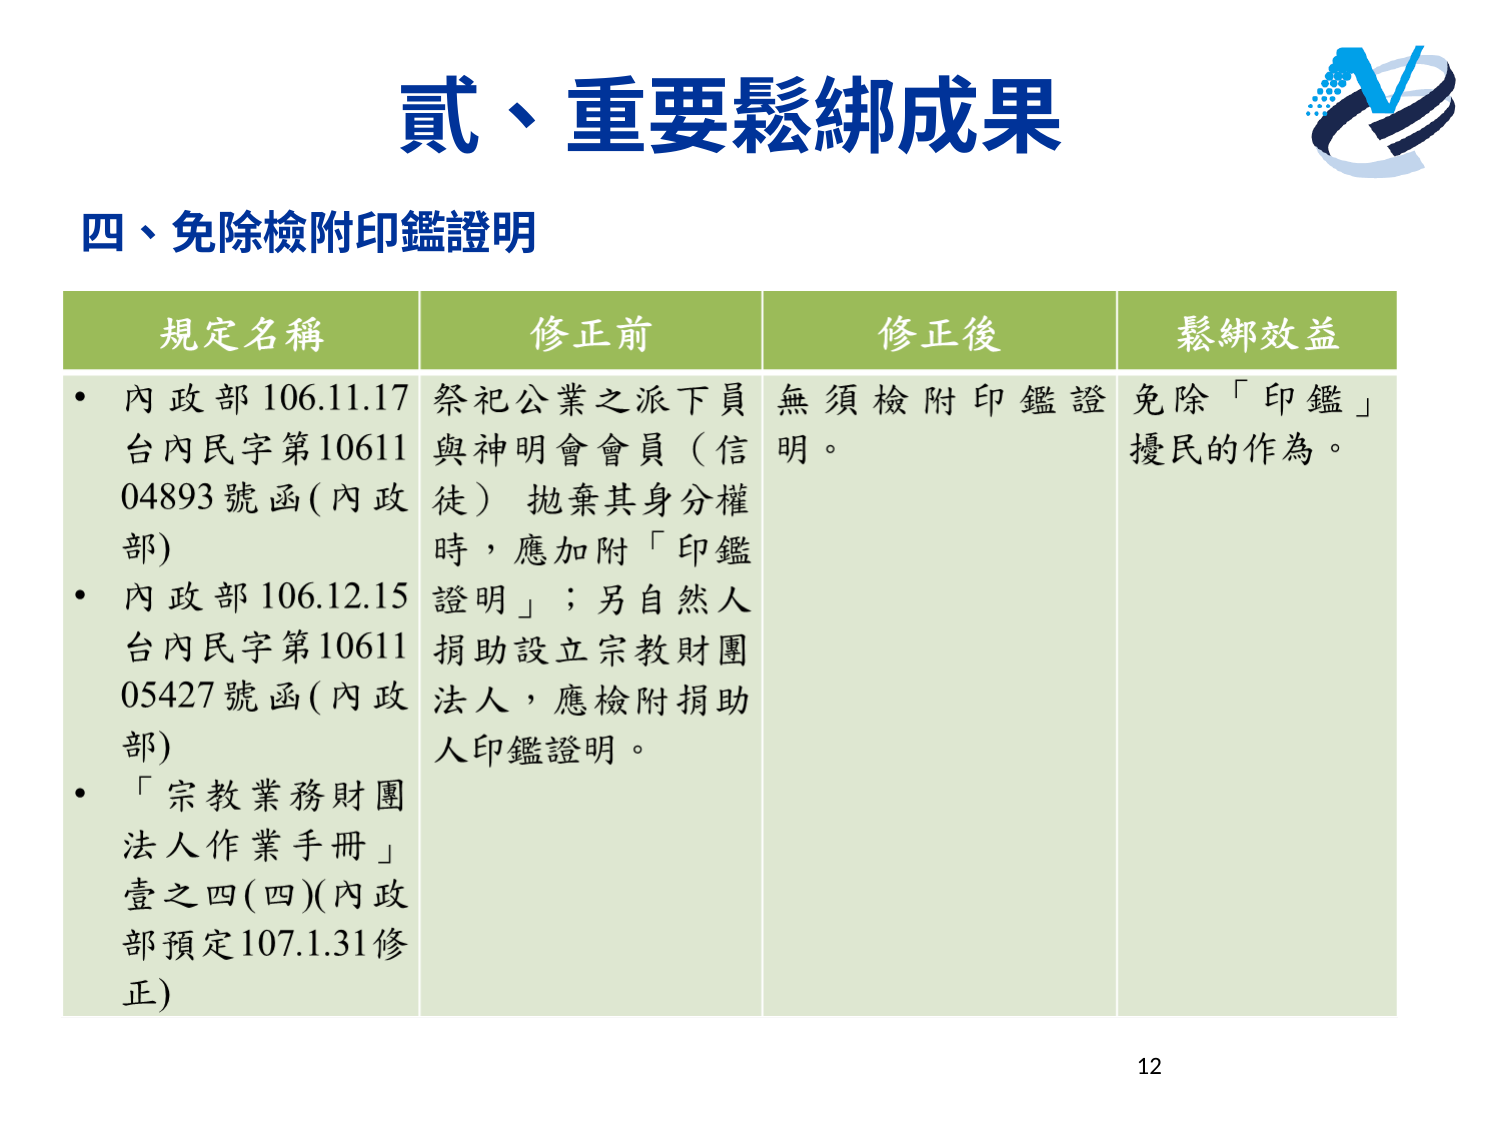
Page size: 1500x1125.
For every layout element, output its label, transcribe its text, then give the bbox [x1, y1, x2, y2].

text_box 四、免除檢附印鑑證明 [64, 196, 559, 267]
picture [61, 290, 1398, 1039]
text_box 12 [1121, 1035, 1472, 1095]
title 貳、重要鬆綁成果 [76, 19, 1427, 207]
